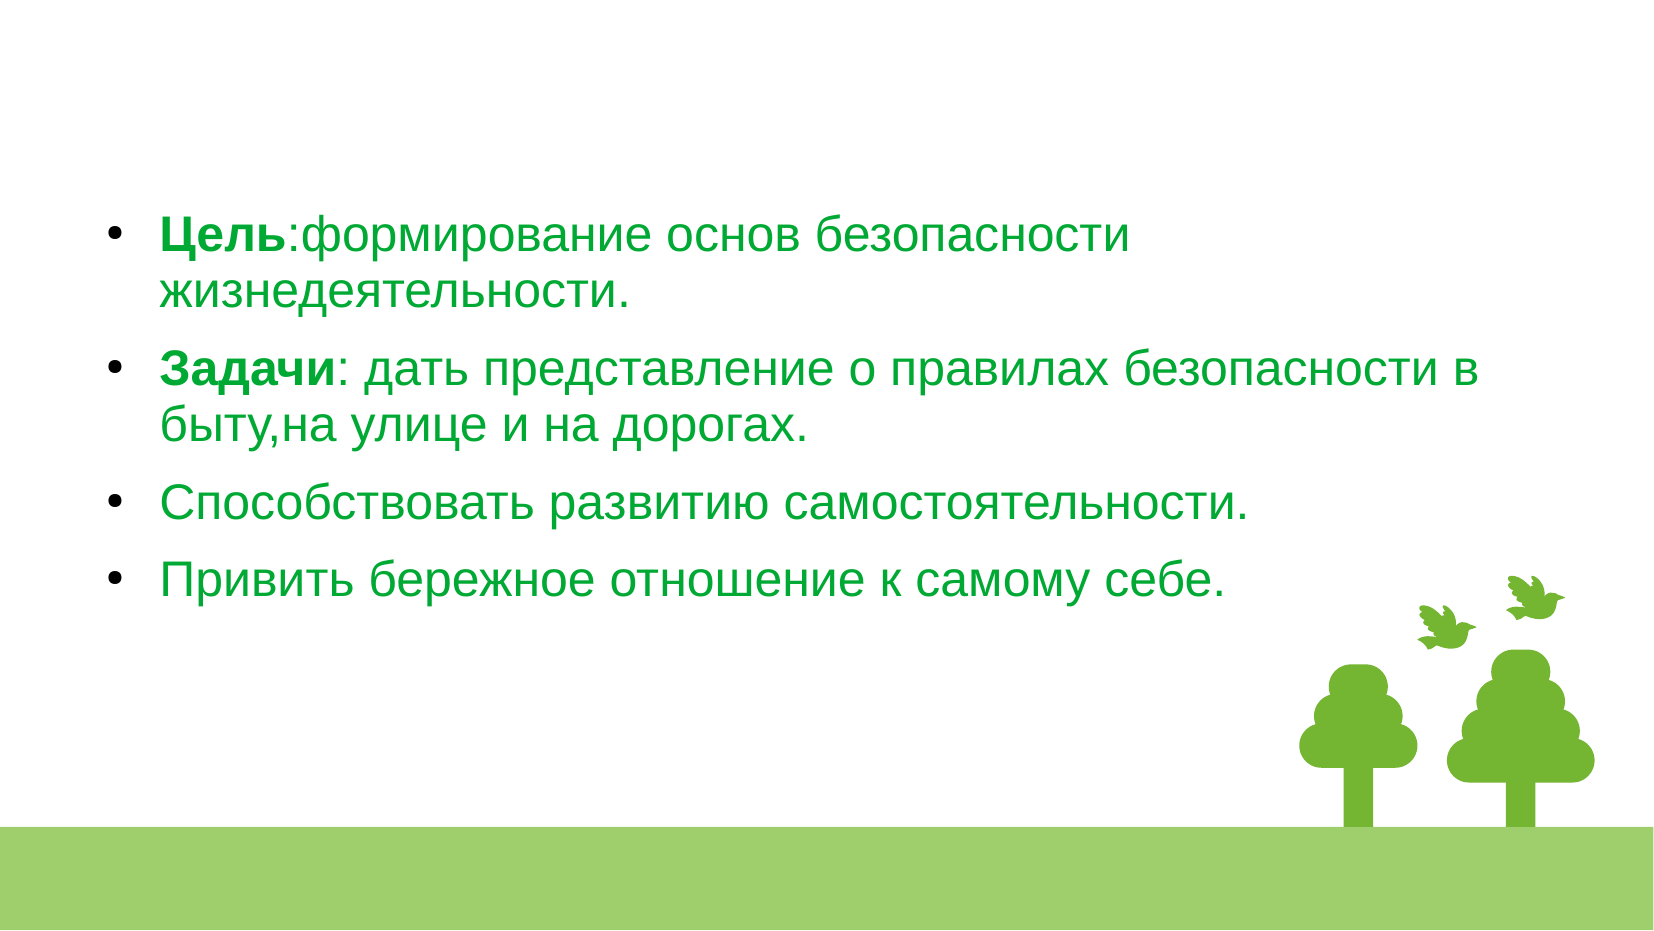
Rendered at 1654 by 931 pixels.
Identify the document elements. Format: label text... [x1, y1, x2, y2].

list Цель:формирование основ безопасности жизнедеятельности. Задачи: дать представление о правилах безопасности в быту,на улице и на дорогах. Способствовать развитию самостоятельности. Привить бережное отношение к самому себе. [88, 206, 1565, 739]
